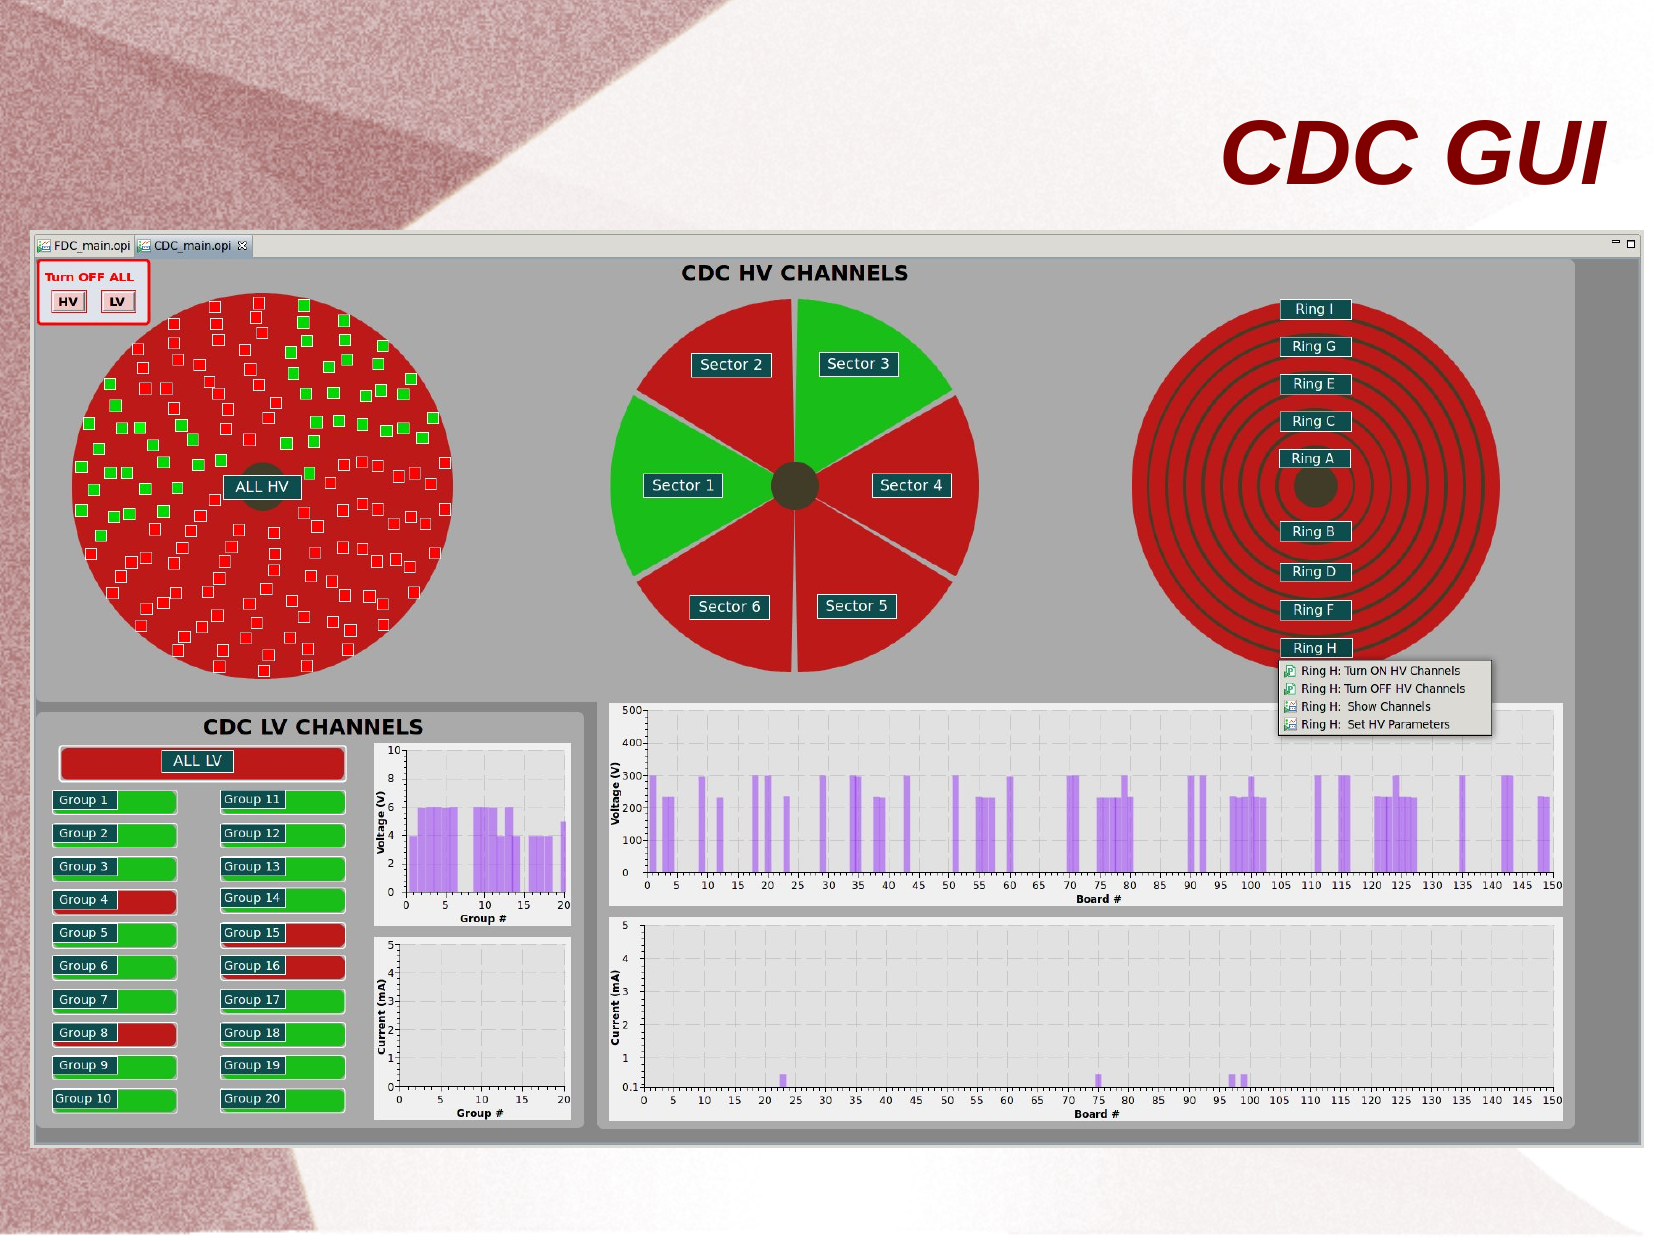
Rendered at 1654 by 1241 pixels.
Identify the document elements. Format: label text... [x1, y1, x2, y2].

title CDC GUI [596, 49, 1607, 230]
picture [0, 0, 1654, 1241]
